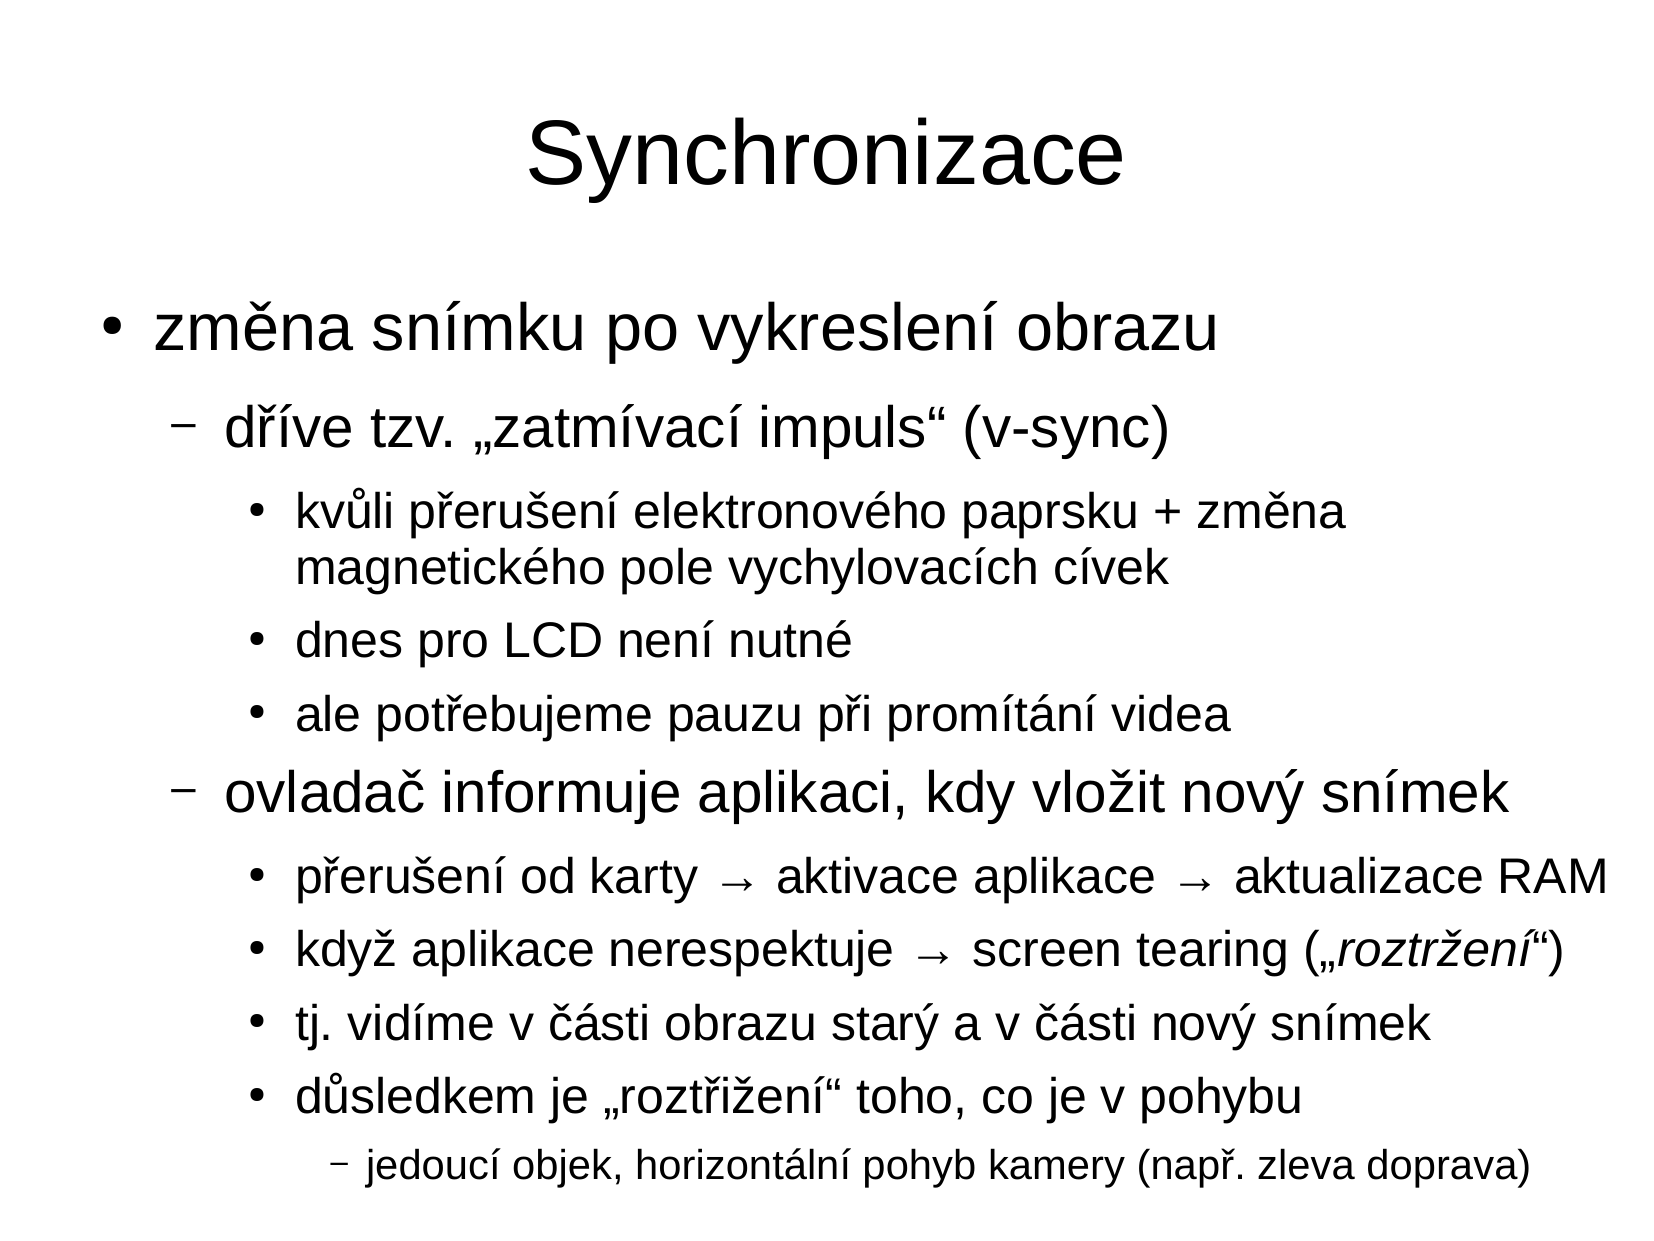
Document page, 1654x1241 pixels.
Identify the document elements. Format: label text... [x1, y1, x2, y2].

title Synchronizace [82, 49, 1571, 257]
list změna snímku po vykreslení obrazu dříve tzv. „zatmívací impuls“ (v-sync) kvůli přerušení elektronového paprsku + změna magnetického pole vychylovacích cívek dnes pro LCD není nutné ale potřebujeme pauzu při promítání videa ovladač informuje aplikaci, kdy vložit nový snímek přerušení od karty → aktivace aplikace → aktualizace RAM když aplikace nerespektuje → screen tearing („roztržení“) tj. vidíme v části obrazu starý a v části nový snímek důsledkem je „roztřižení“ toho, co je v pohybu jedoucí objek, horizontální pohyb kamery (např. zleva doprava) [82, 290, 1630, 1193]
